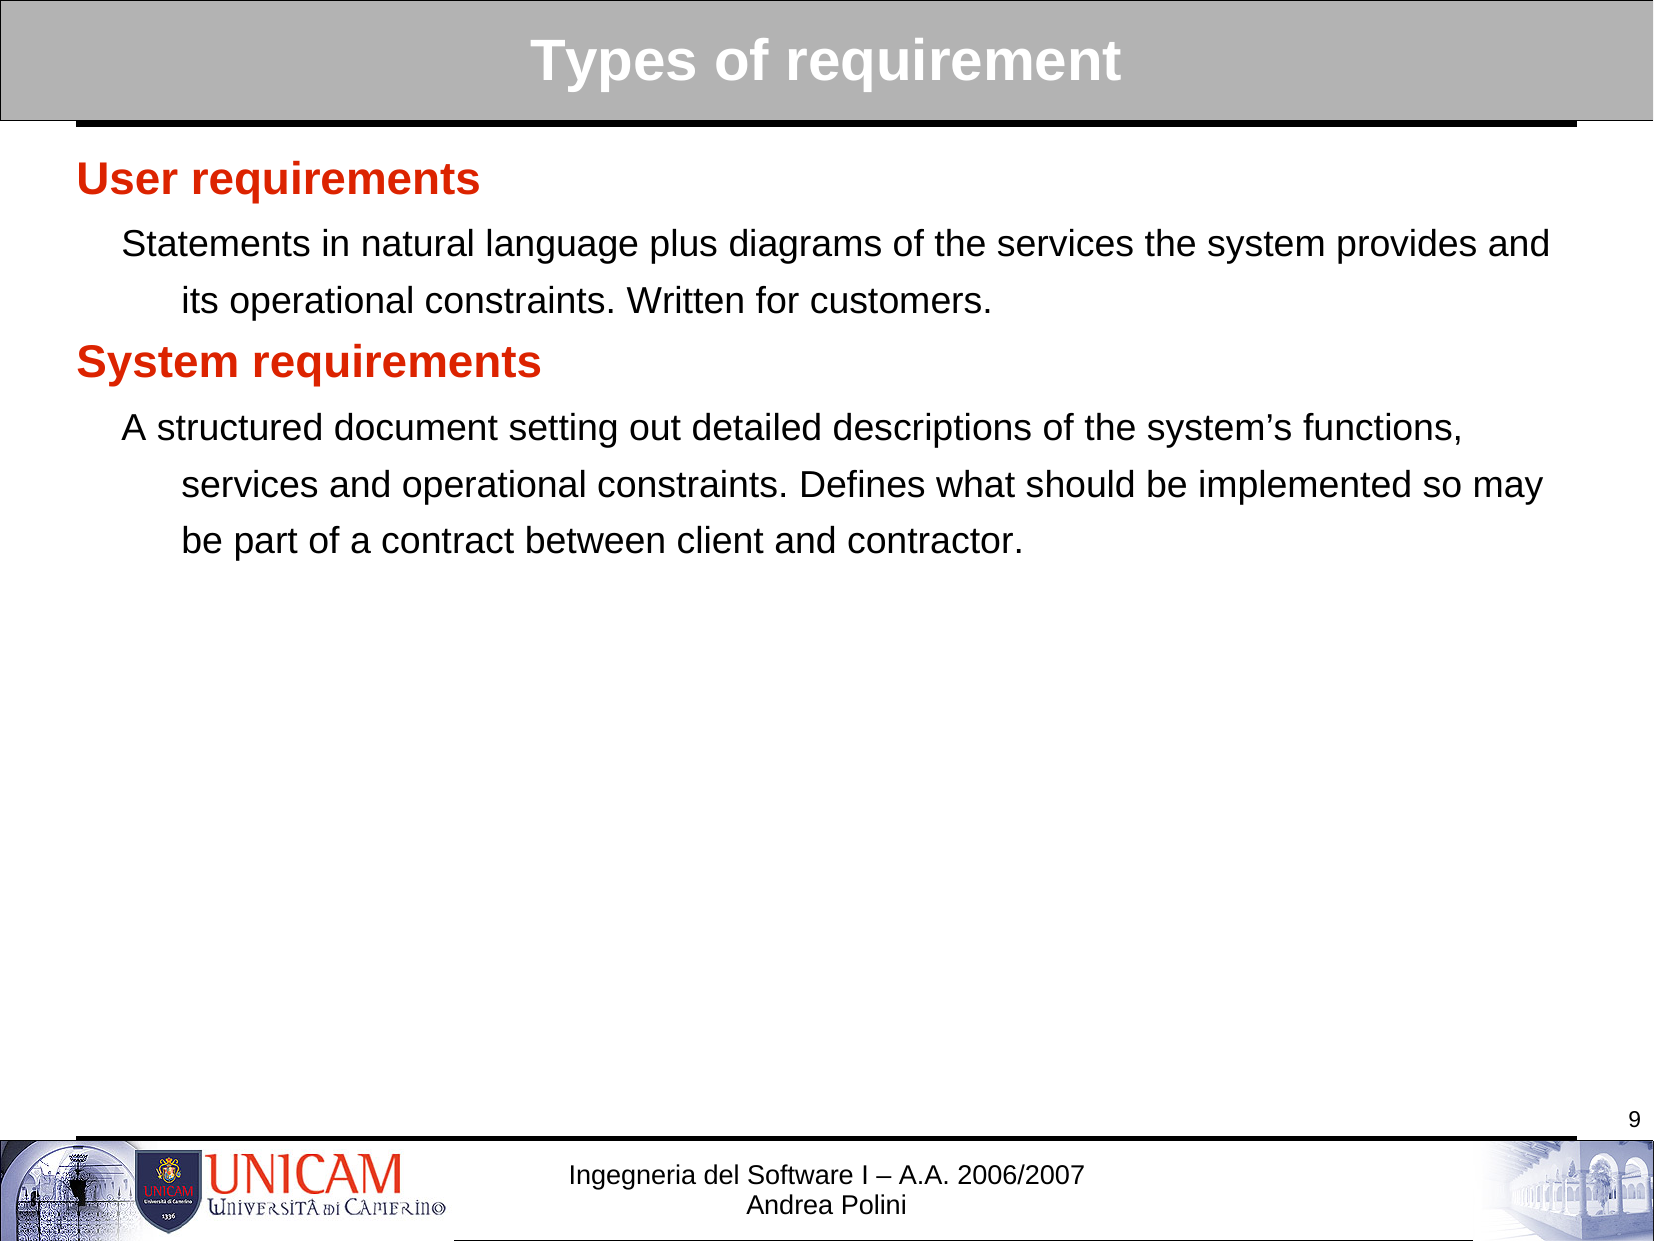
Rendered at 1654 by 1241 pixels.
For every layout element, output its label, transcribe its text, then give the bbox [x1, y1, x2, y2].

list User requirements Statements in natural language plus diagrams of the services the system provides and its operational constraints. Written for customers. System requirements A structured document setting out detailed descriptions of the system’s functions, services and operational constraints. Defines what should be implemented so may be part of a contract between client and contractor. [76, 152, 1577, 682]
title Types of requirement [0, 0, 1653, 121]
picture [0, 1141, 454, 1241]
picture [1473, 1141, 1654, 1241]
